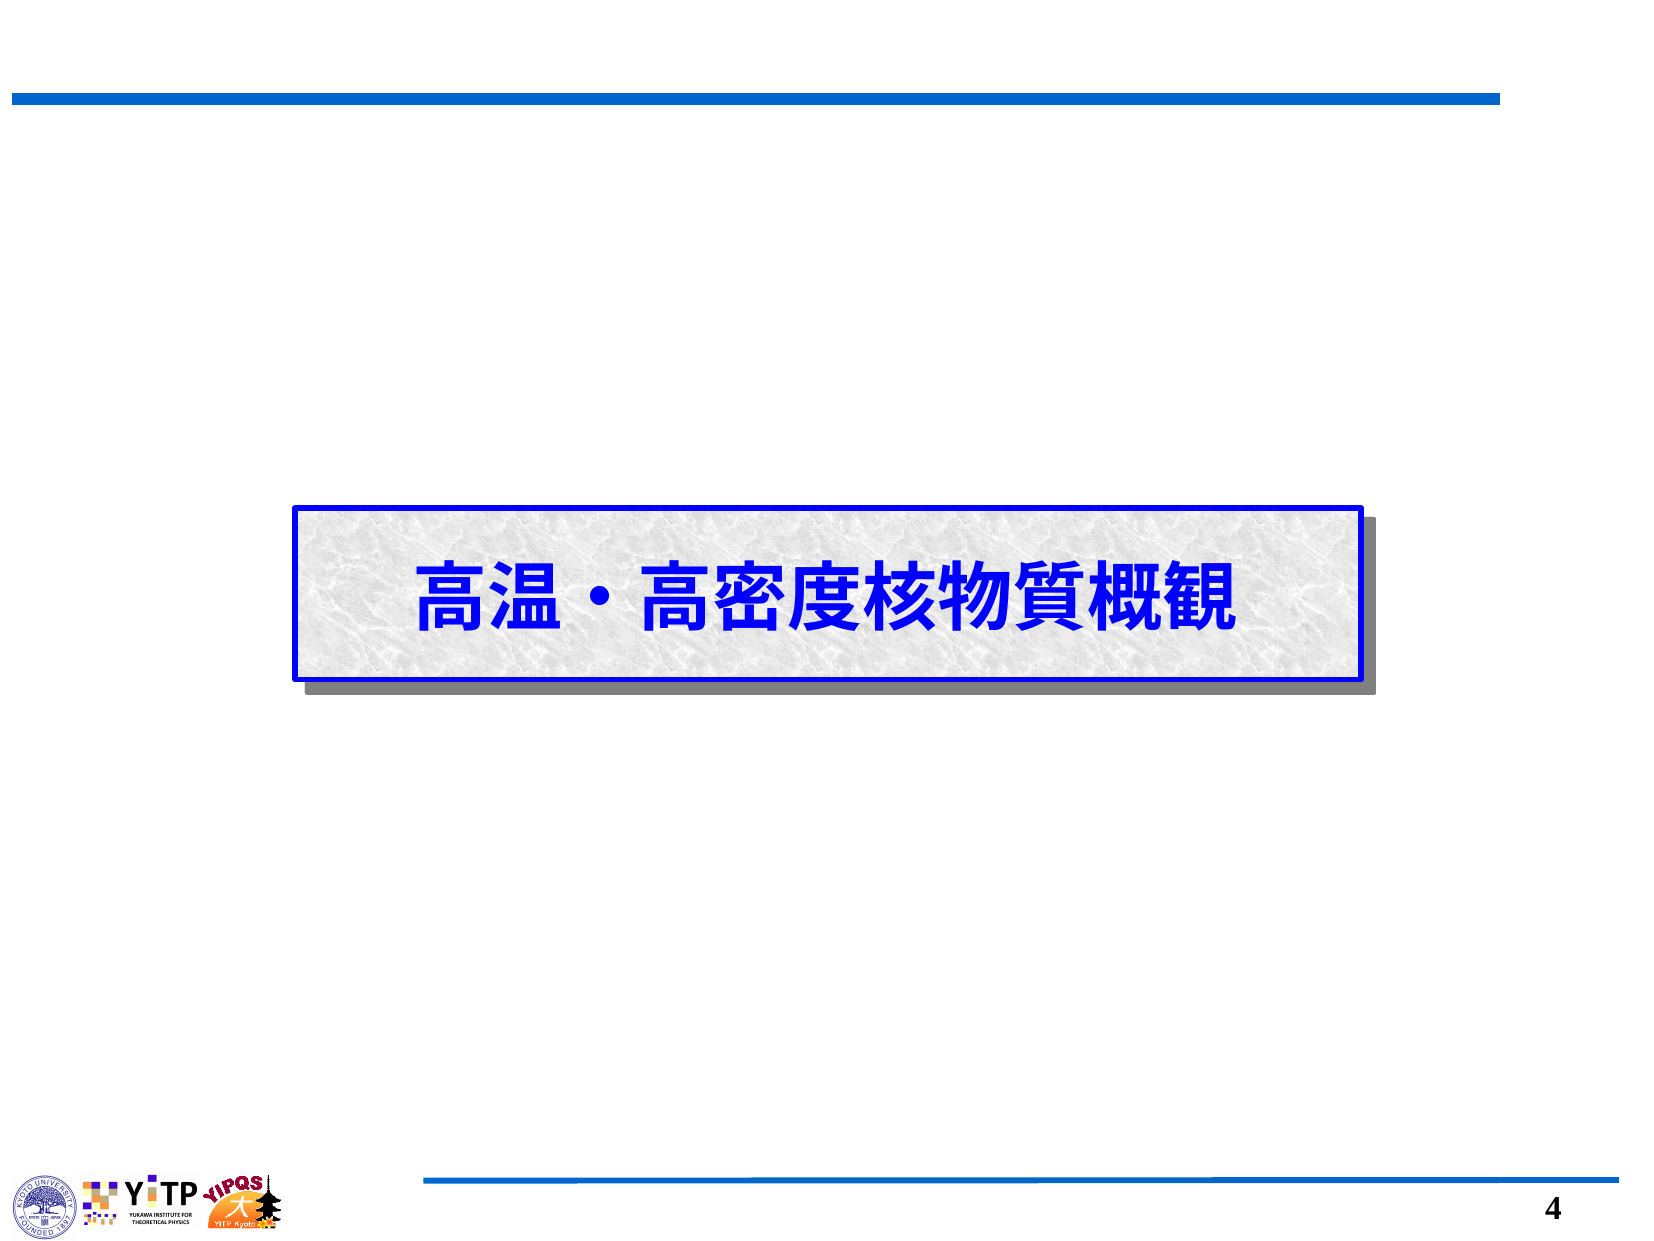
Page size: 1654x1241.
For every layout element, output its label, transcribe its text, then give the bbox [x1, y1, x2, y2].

text_box 高温・高密度核物質概観 [295, 507, 1361, 680]
picture [11, 1170, 281, 1241]
